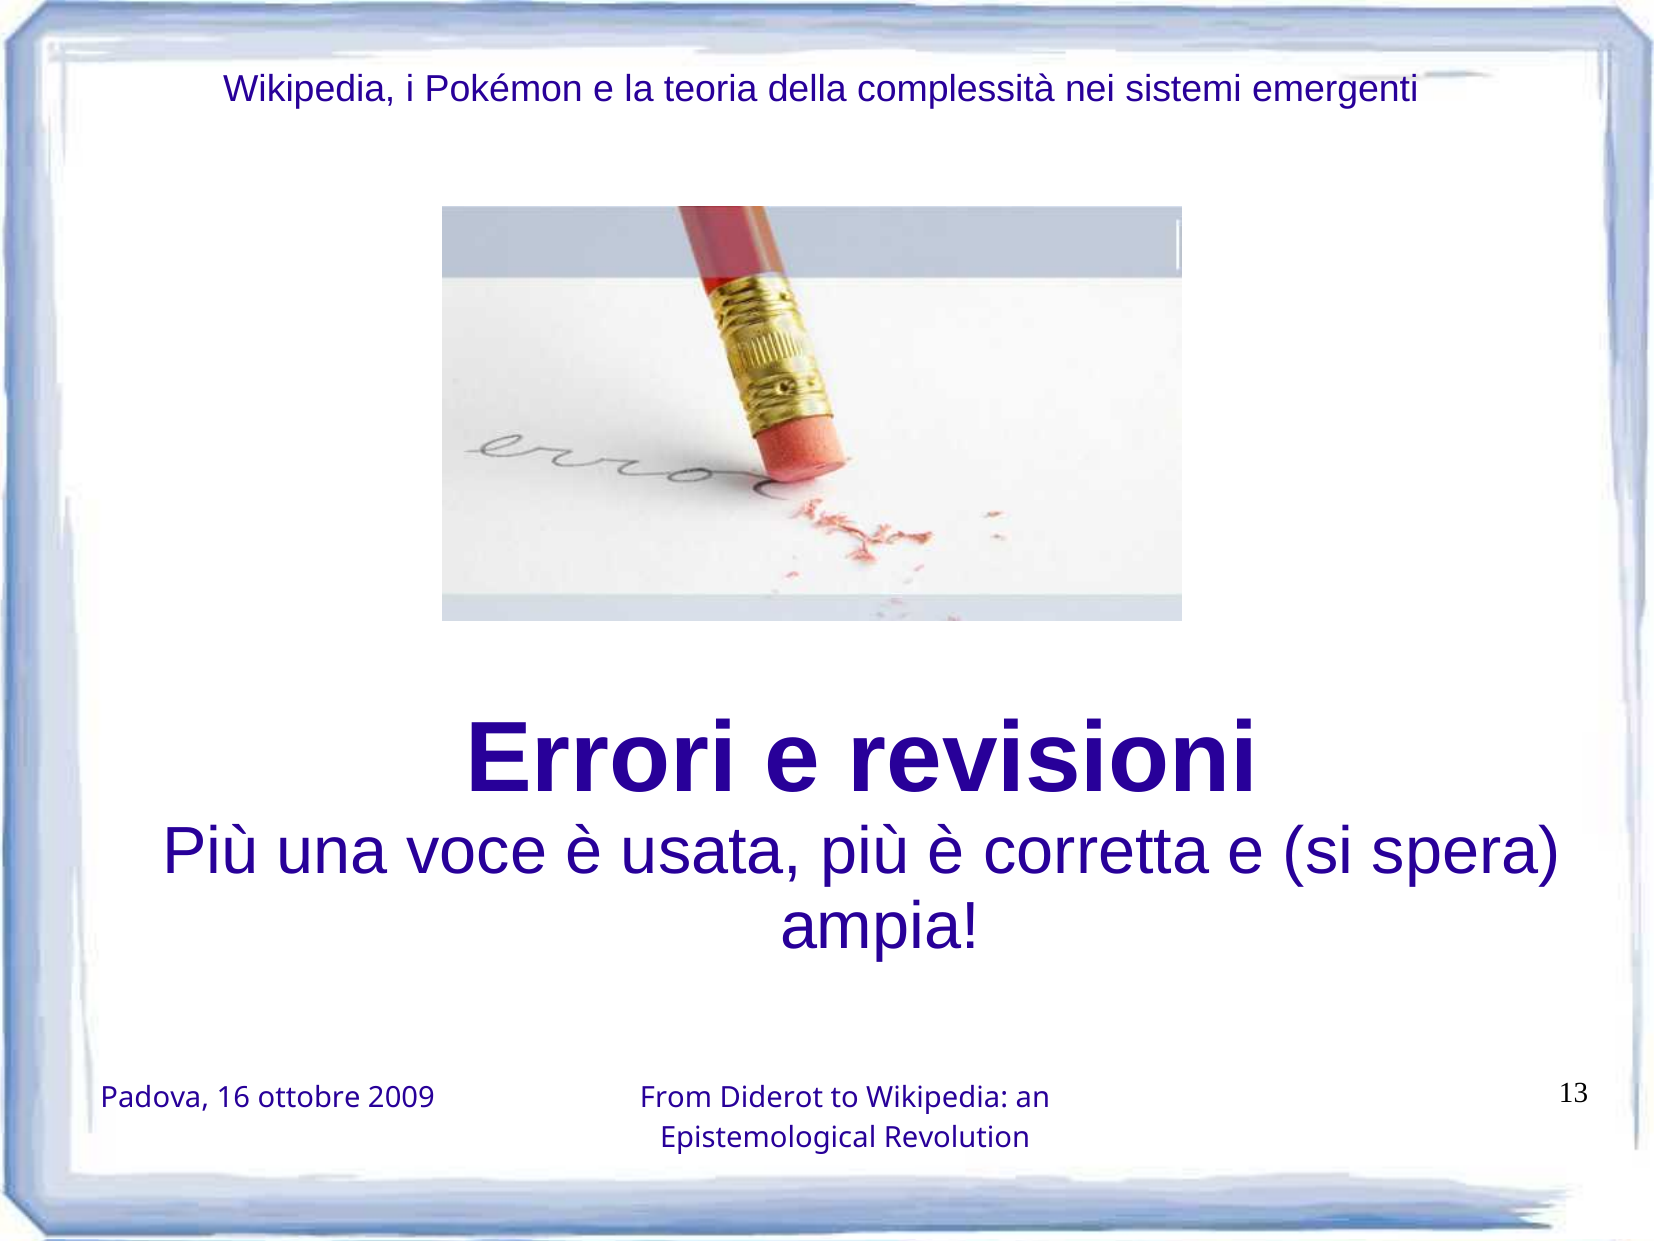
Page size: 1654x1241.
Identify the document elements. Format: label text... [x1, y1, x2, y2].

picture [0, 0, 1654, 1241]
subtitle Errori e revisioni Più una voce è usata, più è corretta e (si spera) ampia! [118, 324, 1571, 1004]
title Wikipedia, i Pokémon e la teoria della complessità nei sistemi emergenti [76, 59, 1565, 119]
